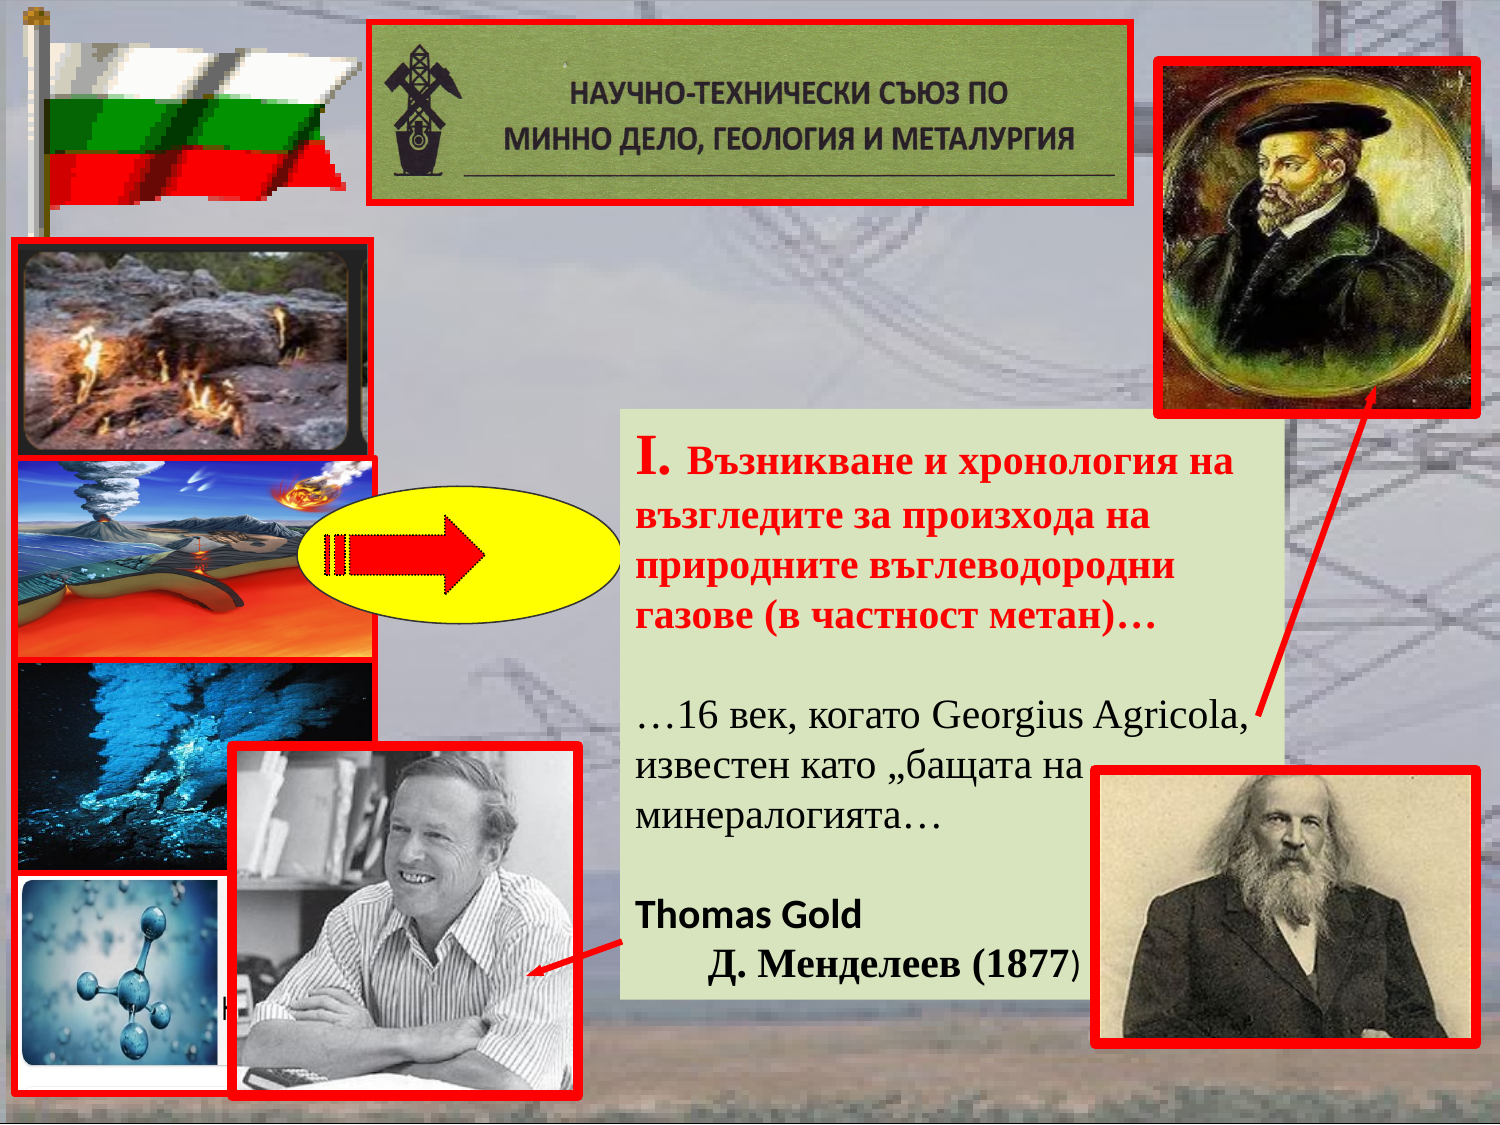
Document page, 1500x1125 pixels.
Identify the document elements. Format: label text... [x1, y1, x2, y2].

text_box Д. Менделеев (1877) [693, 929, 1105, 994]
picture [0, 0, 1500, 1123]
text_box I. Възникване и хронология на възгледите за произхода на природните въглеводородни газове (в частност метан)… …16 век, когато Georgius Agricola, известен като „бащата на минералогията… Thomas Gold [620, 408, 1285, 1000]
text_box [297, 486, 620, 624]
